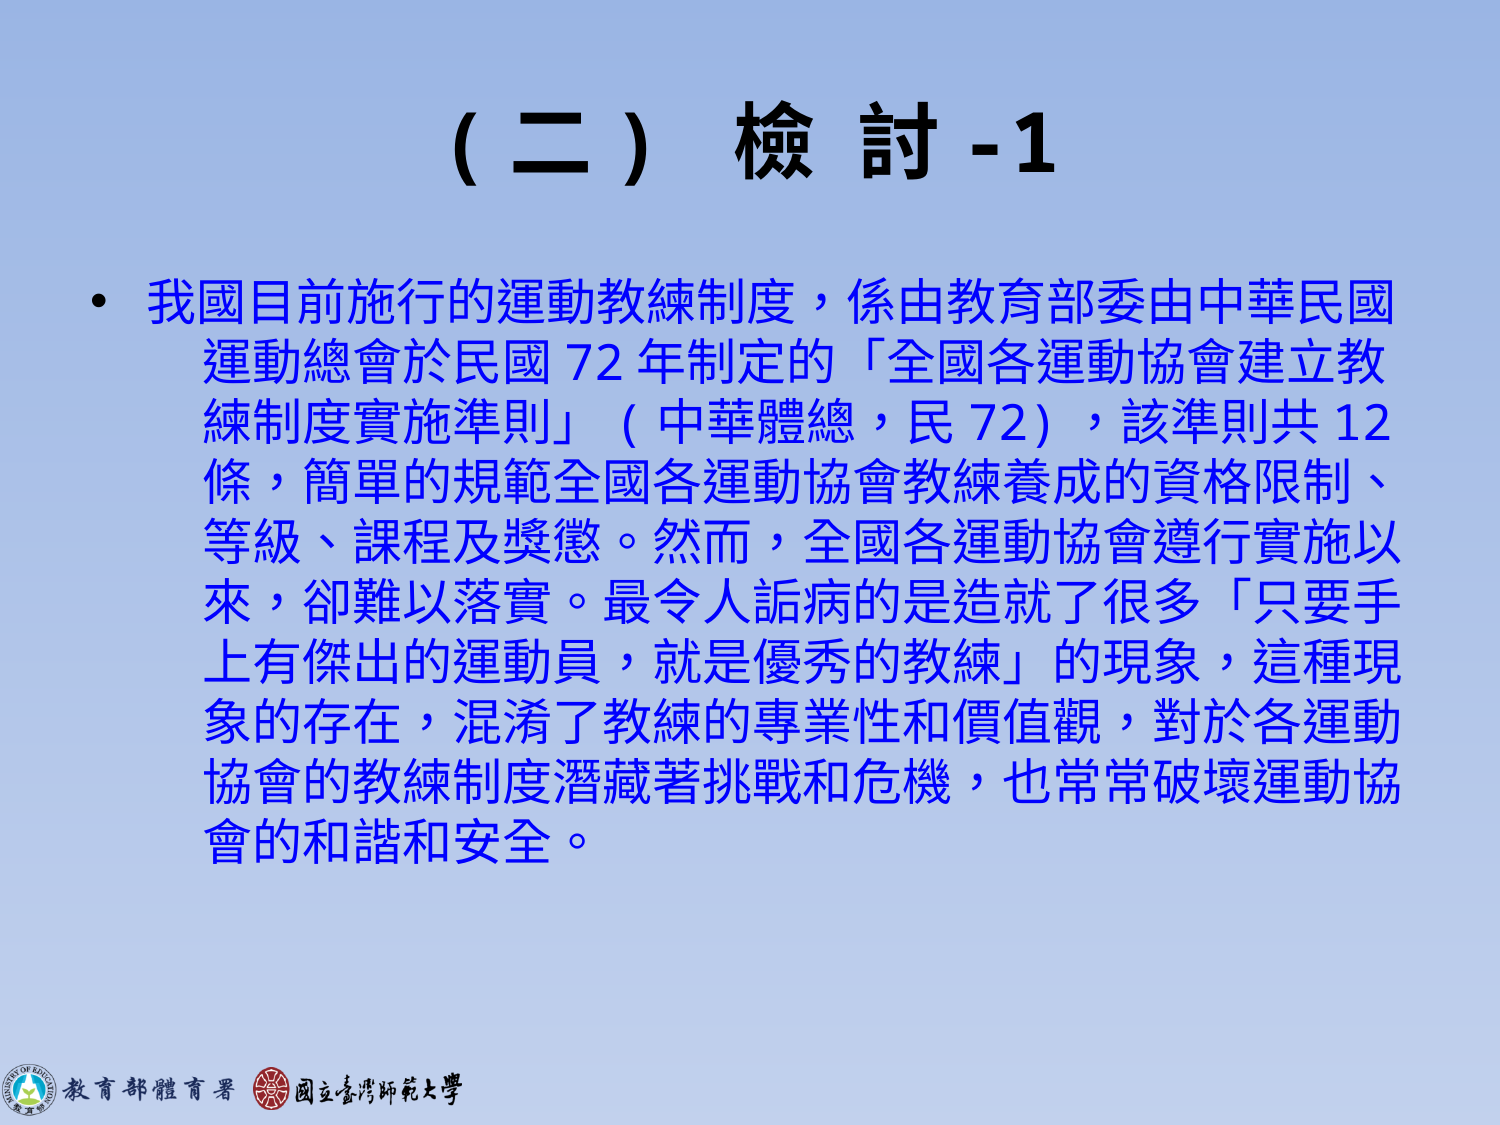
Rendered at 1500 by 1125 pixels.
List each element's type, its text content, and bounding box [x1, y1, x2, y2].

title (二) 檢 討-1 [75, 45, 1426, 233]
list 我國目前施行的運動教練制度，係由教育部委由中華民國運動總會於民國72年制定的「全國各運動協會建立教練制度實施準則」(中華體總，民72)，該準則共12條，簡單的規範全國各運動協會教練養成的資格限制、等級、課程及獎懲。然而，全國各運動協會遵行實施以來，卻難以落實。最令人詬病的是造就了很多「只要手上有傑出的運動員，就是優秀的教練」的現象，這種現象的存在，混淆了教練的專業性和價值觀，對於各運動協會的教練制度潛藏著挑戰和危機，也常常破壞運動協會的和諧和安全。 [75, 262, 1426, 1005]
